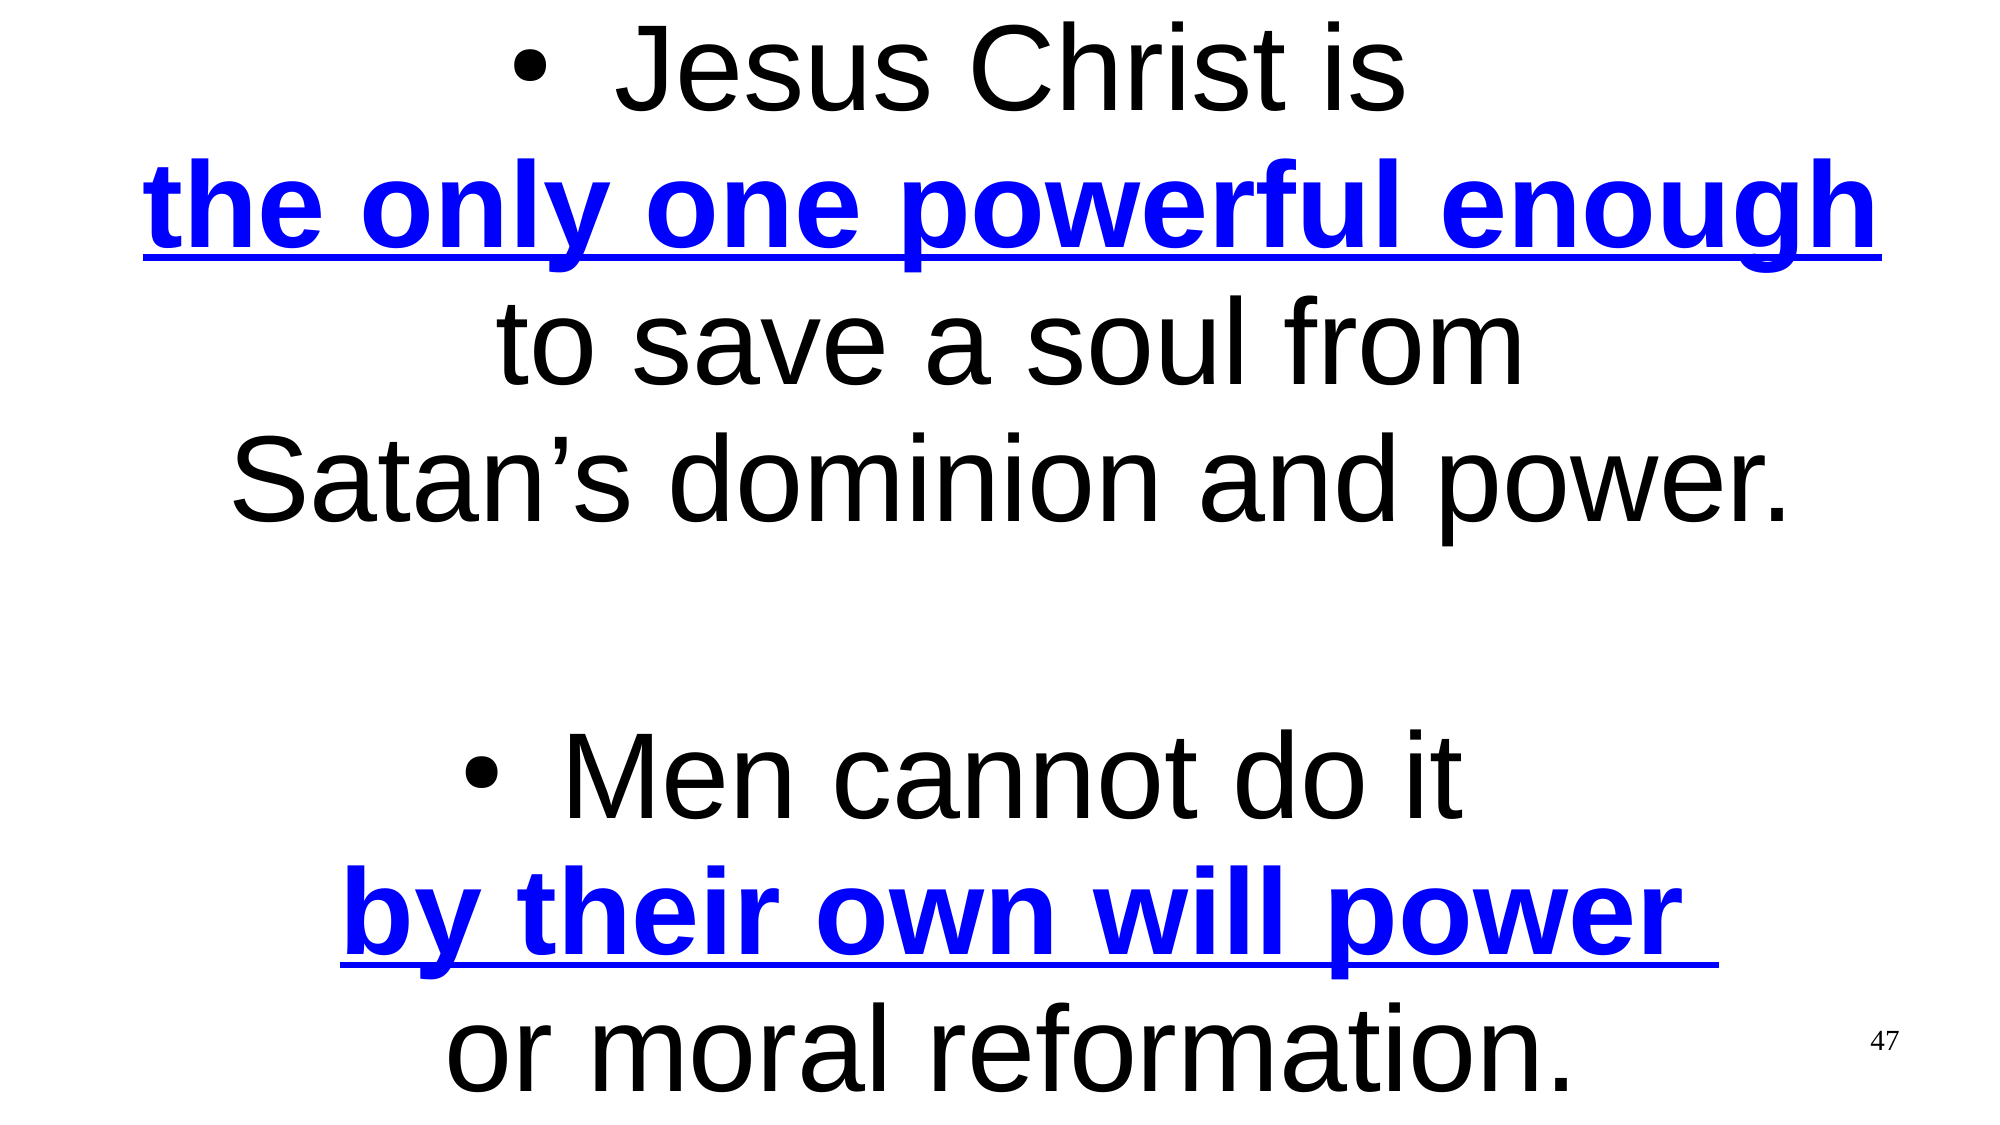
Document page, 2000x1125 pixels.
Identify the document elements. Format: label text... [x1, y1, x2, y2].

list Jesus Christ is the only one powerful enough to save a soul from Satan’s dominion and power. Men cannot do it by their own will power or moral reformation. [0, 0, 1996, 1123]
